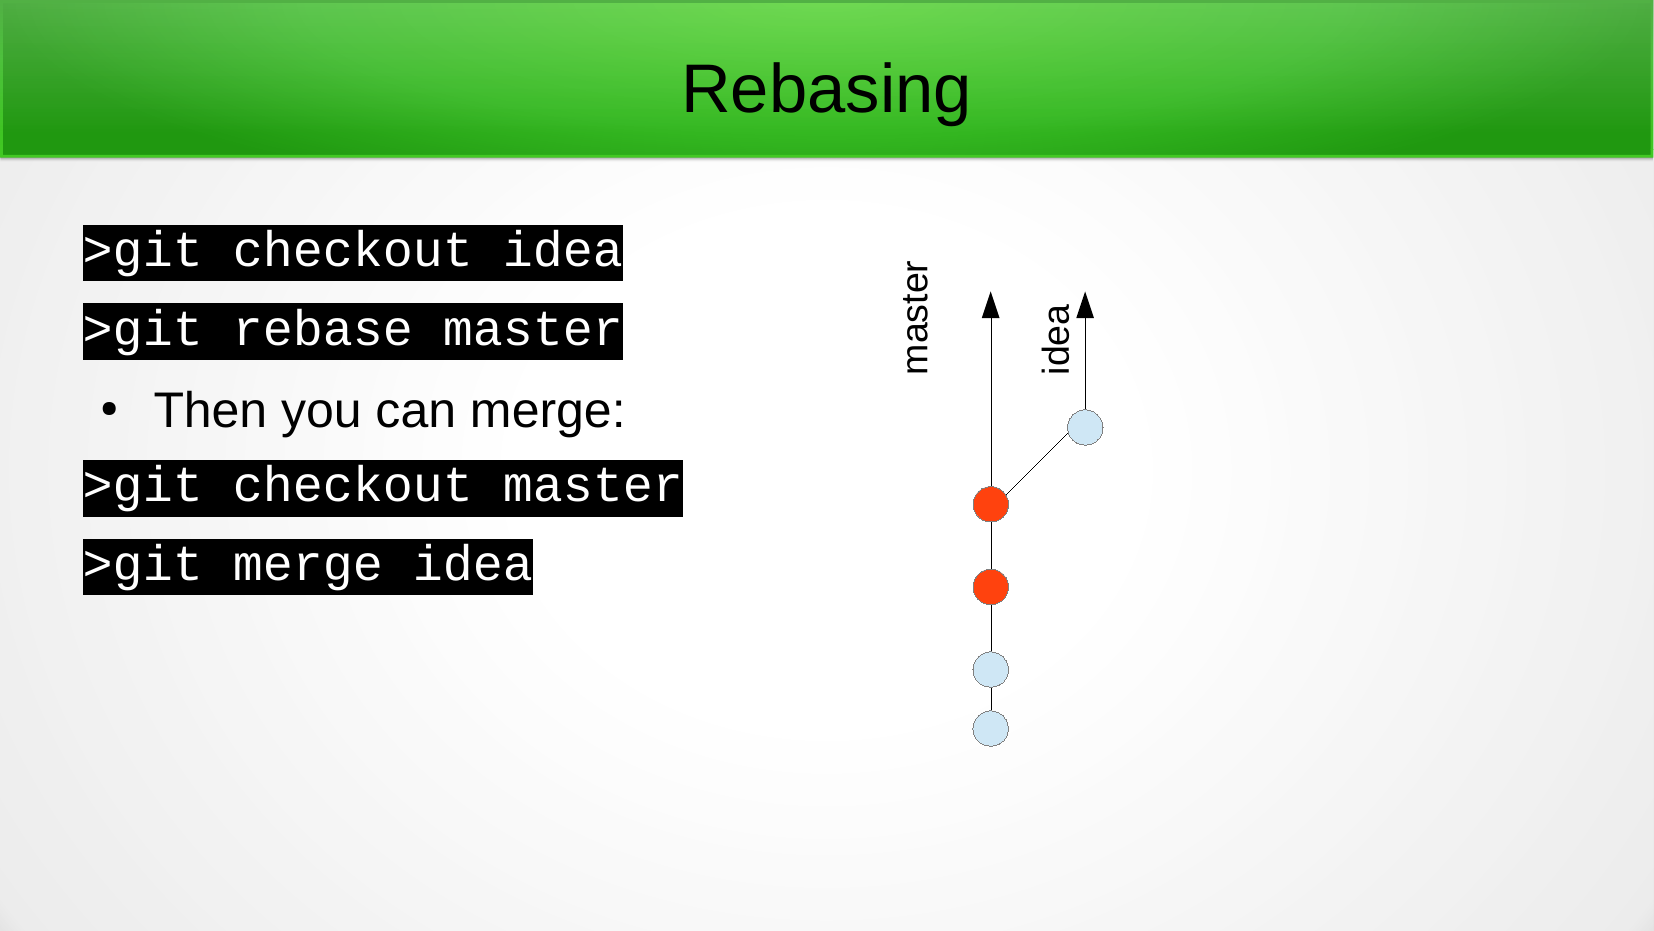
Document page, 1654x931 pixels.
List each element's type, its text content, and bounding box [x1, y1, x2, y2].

title Rebasing [82, 35, 1571, 142]
text_box idea [1027, 200, 1085, 390]
text_box master [885, 200, 943, 390]
text_box [973, 486, 1009, 522]
text_box [1067, 409, 1104, 446]
text_box [972, 651, 1009, 688]
list >git checkout idea >git rebase master Then you can merge: >git checkout master >git merge idea [82, 224, 809, 764]
text_box [973, 569, 1009, 605]
text_box [972, 710, 1009, 747]
